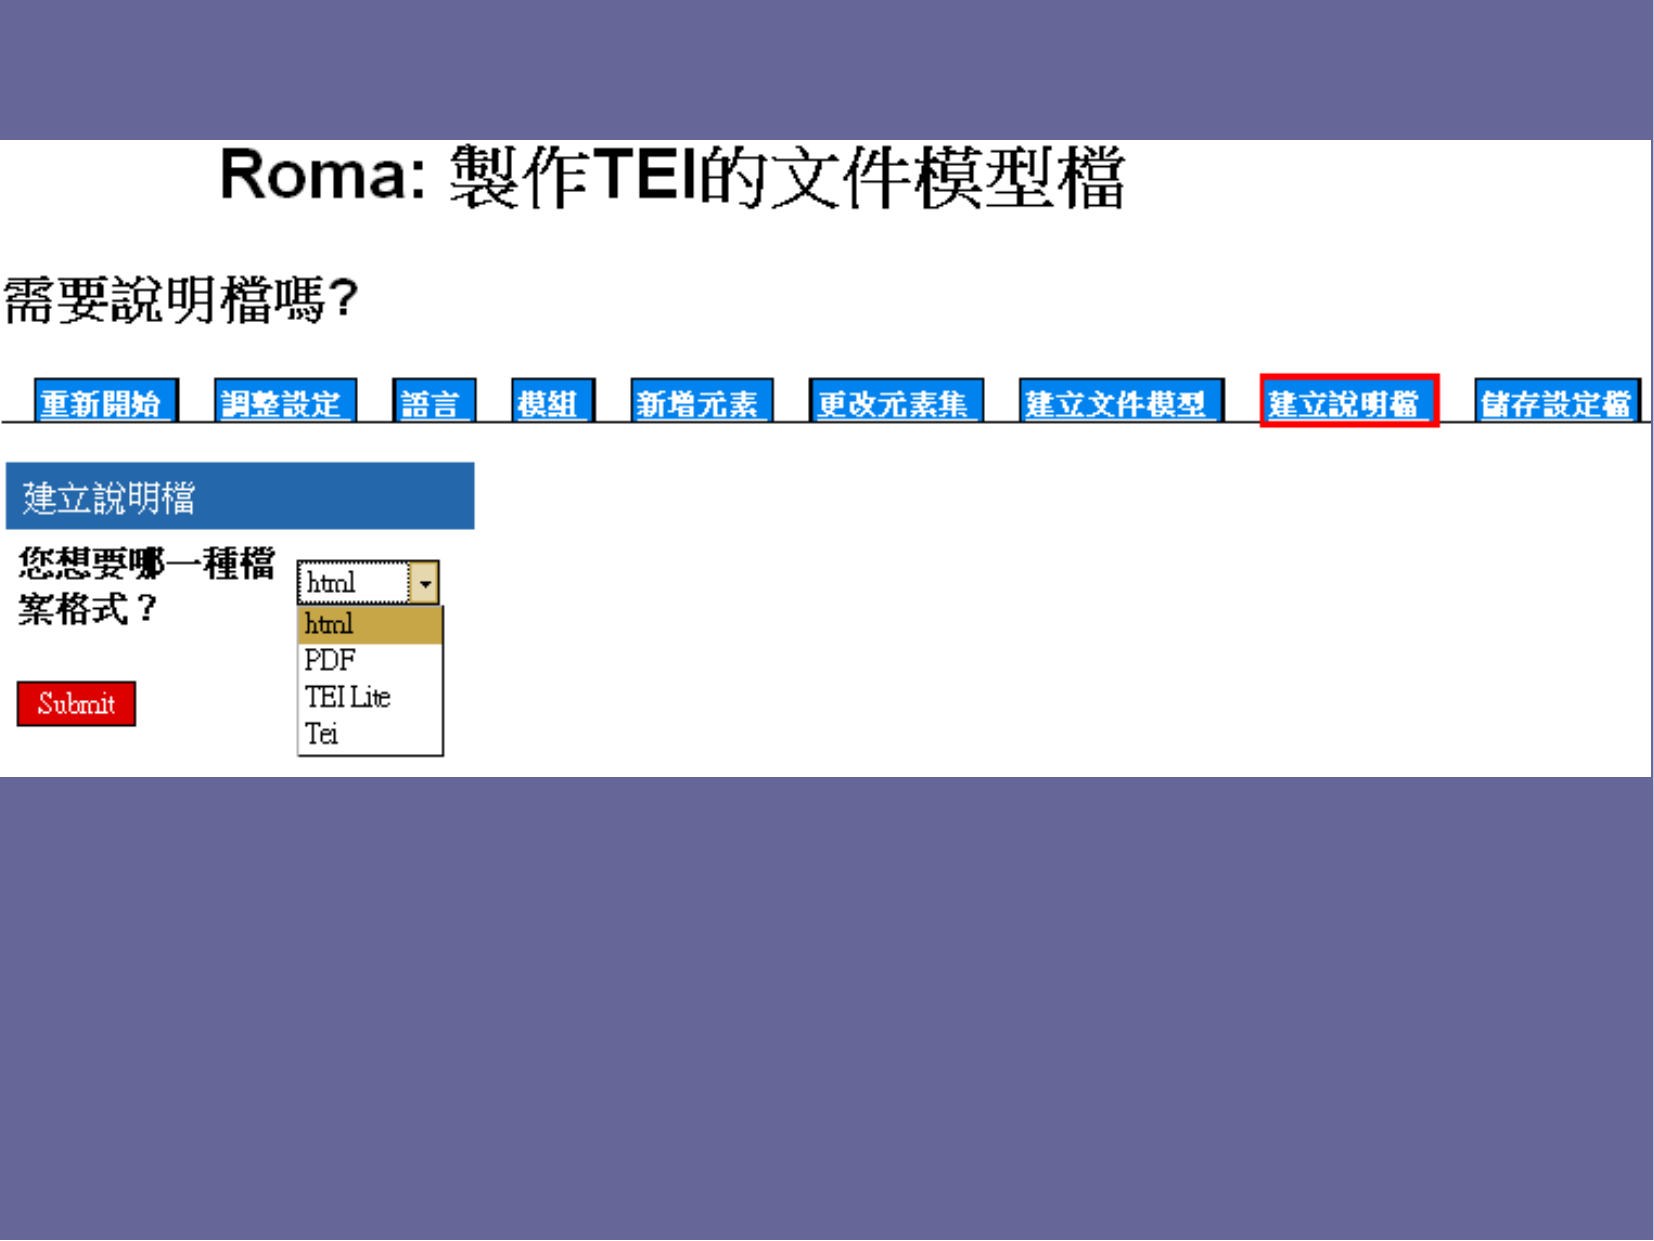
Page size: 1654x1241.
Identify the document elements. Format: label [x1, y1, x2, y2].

picture [0, 140, 1651, 777]
